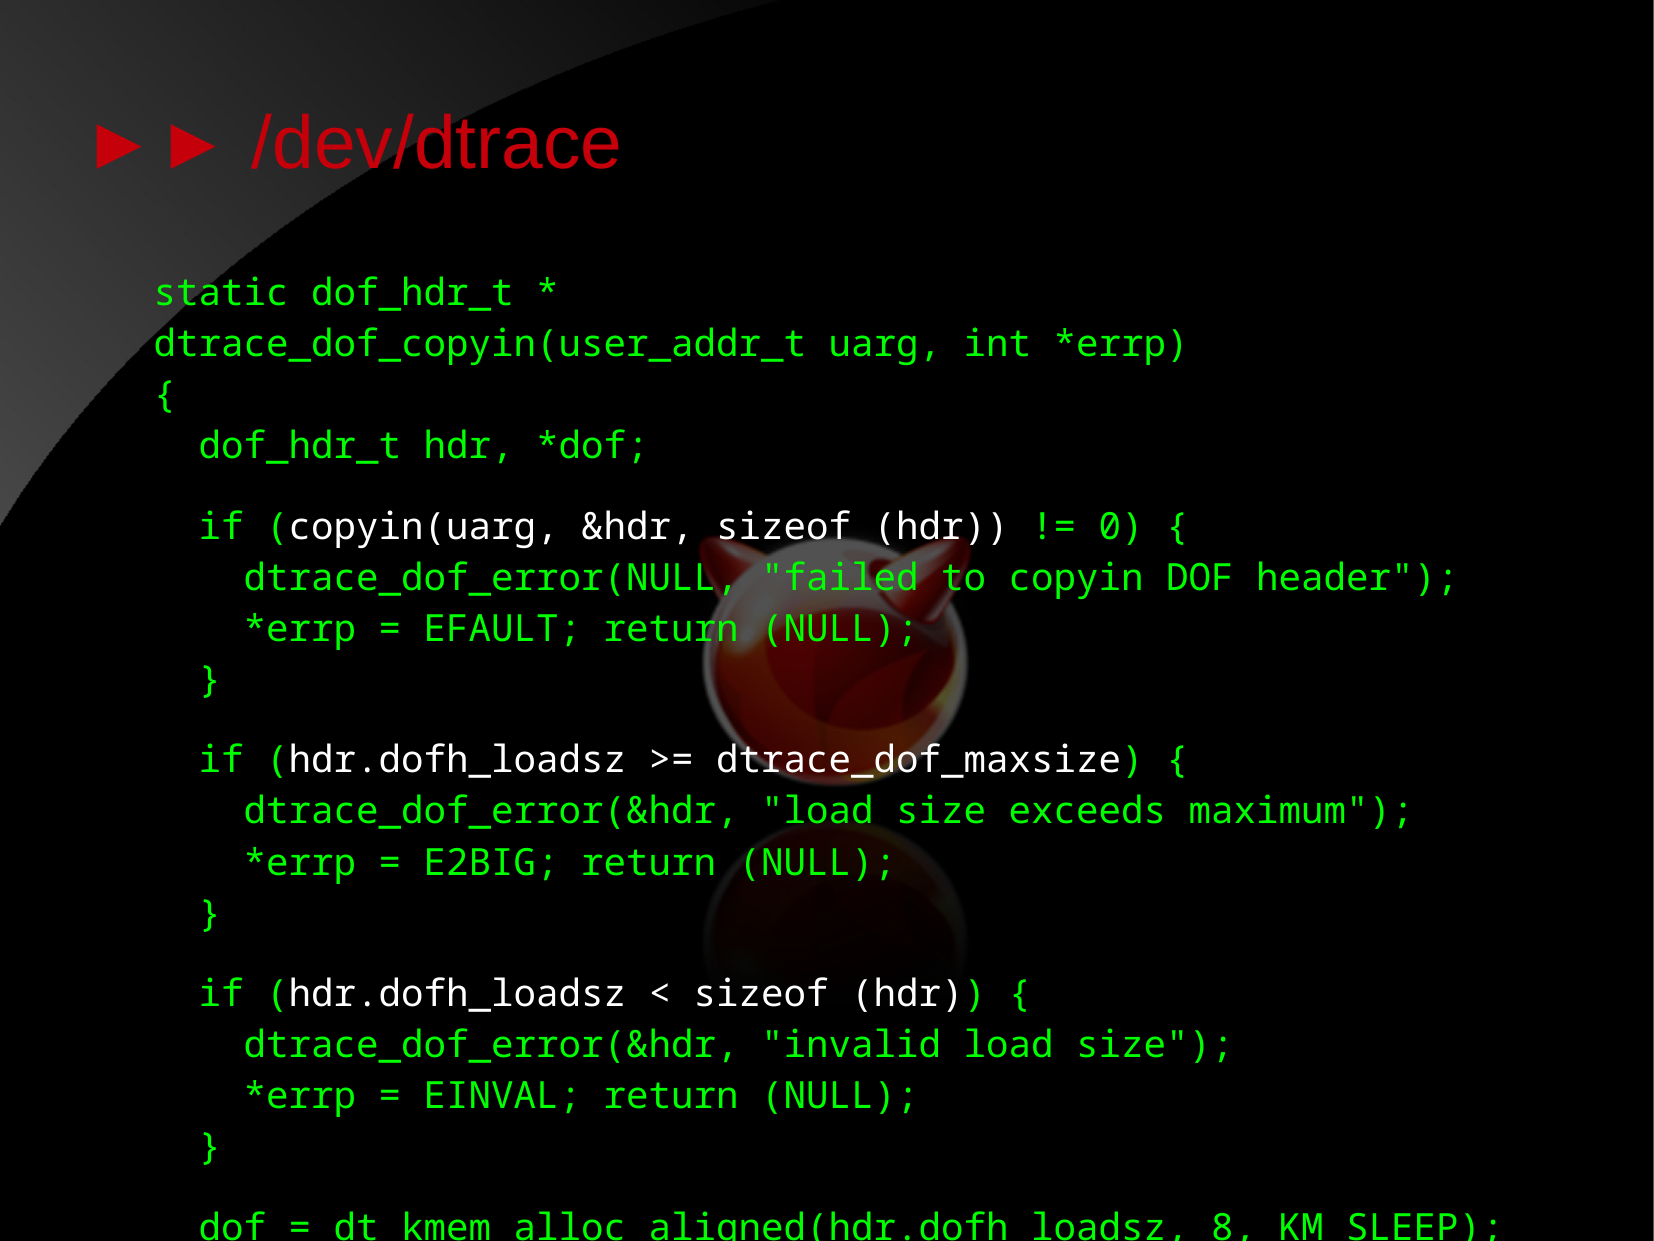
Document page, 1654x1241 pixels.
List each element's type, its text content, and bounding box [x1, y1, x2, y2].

picture [0, 0, 1654, 1241]
list static dof_hdr_t * dtrace_dof_copyin(user_addr_t uarg, int *errp) { dof_hdr_t hdr, *dof; if (copyin(uarg, &hdr, sizeof (hdr)) != 0) { dtrace_dof_error(NULL, "failed to copyin DOF header"); *errp = EFAULT; return (NULL); } if (hdr.dofh_loadsz >= dtrace_dof_maxsize) { dtrace_dof_error(&hdr, "load size exceeds maximum"); *errp = E2BIG; return (NULL); } if (hdr.dofh_loadsz < sizeof (hdr)) { dtrace_dof_error(&hdr, "invalid load size"); *errp = EINVAL; return (NULL); } dof = dt_kmem_alloc_aligned(hdr.dofh_loadsz, 8, KM_SLEEP); if (copyin(uarg, dof, hdr.dofh_loadsz) != 0) ... } [82, 265, 1625, 1211]
picture [722, 1222, 732, 1238]
title ►► /dev/dtrace [82, 56, 1571, 229]
